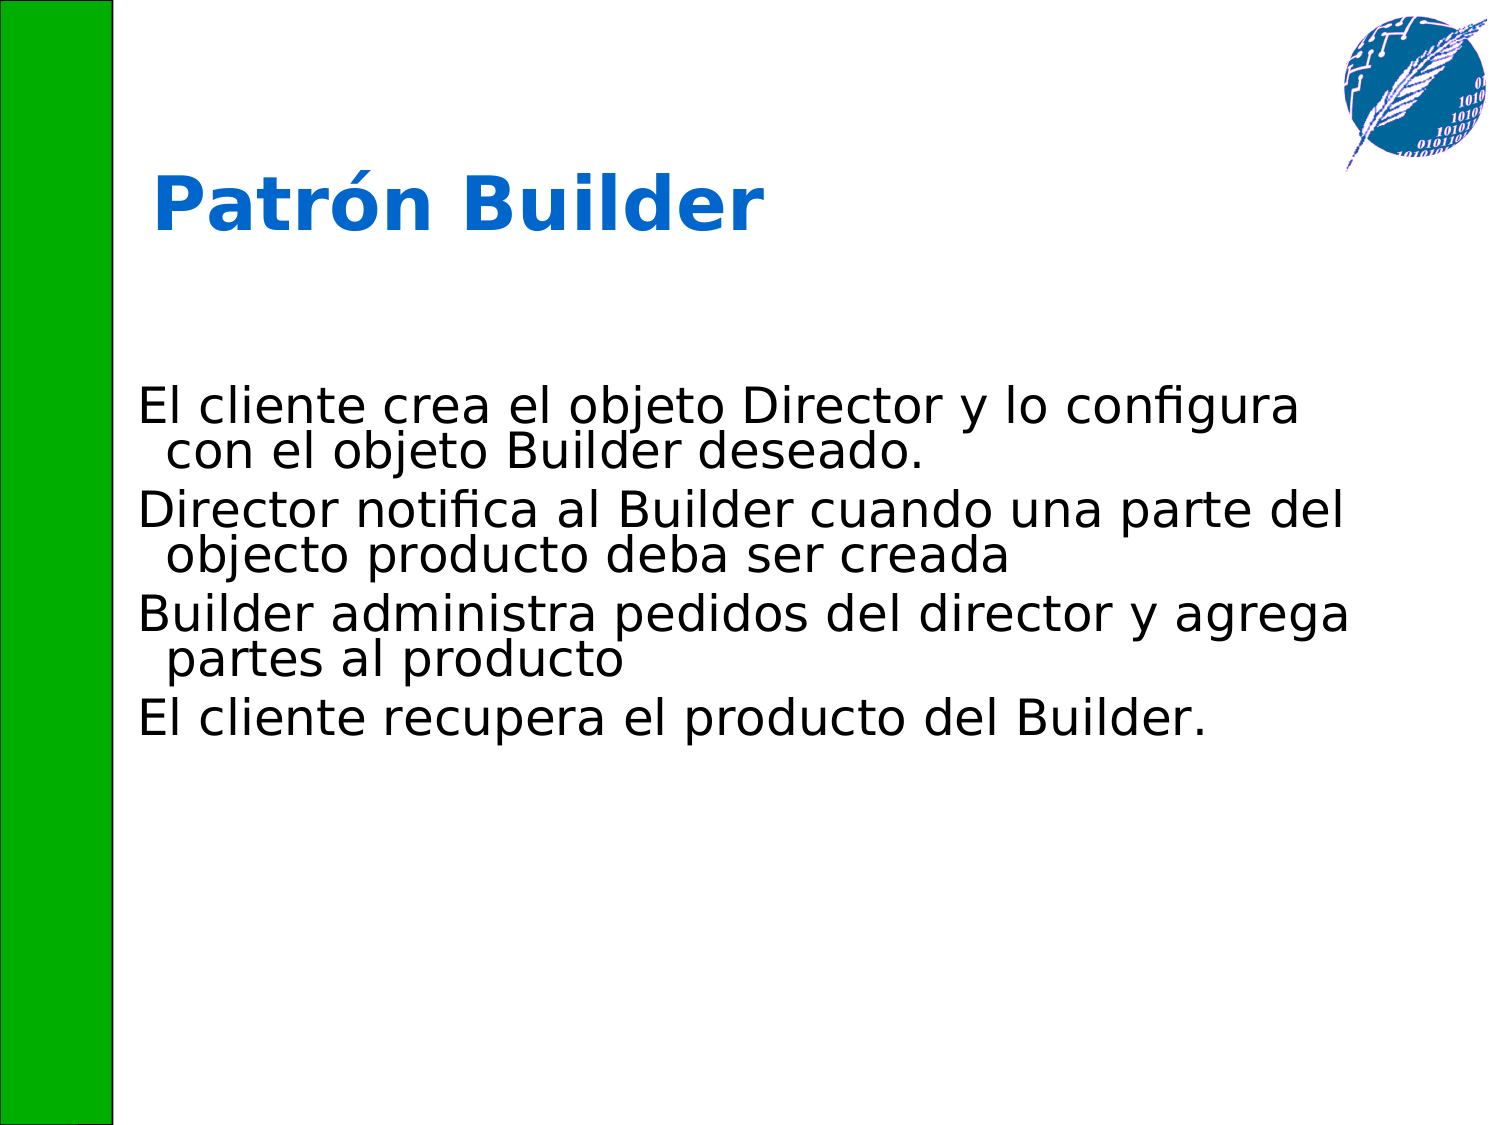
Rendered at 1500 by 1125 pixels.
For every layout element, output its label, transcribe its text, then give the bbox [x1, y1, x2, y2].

title Patrón Builder [136, 118, 1411, 307]
picture [1341, 15, 1488, 172]
picture [1417, 140, 1425, 149]
list El cliente crea el objeto Director y lo configura con el objeto Builder deseado. Director notifica al Builder cuando una parte del objecto producto deba ser creada Builder administra pedidos del director y agrega partes al producto El cliente recupera el producto del Builder. [137, 387, 1397, 1042]
